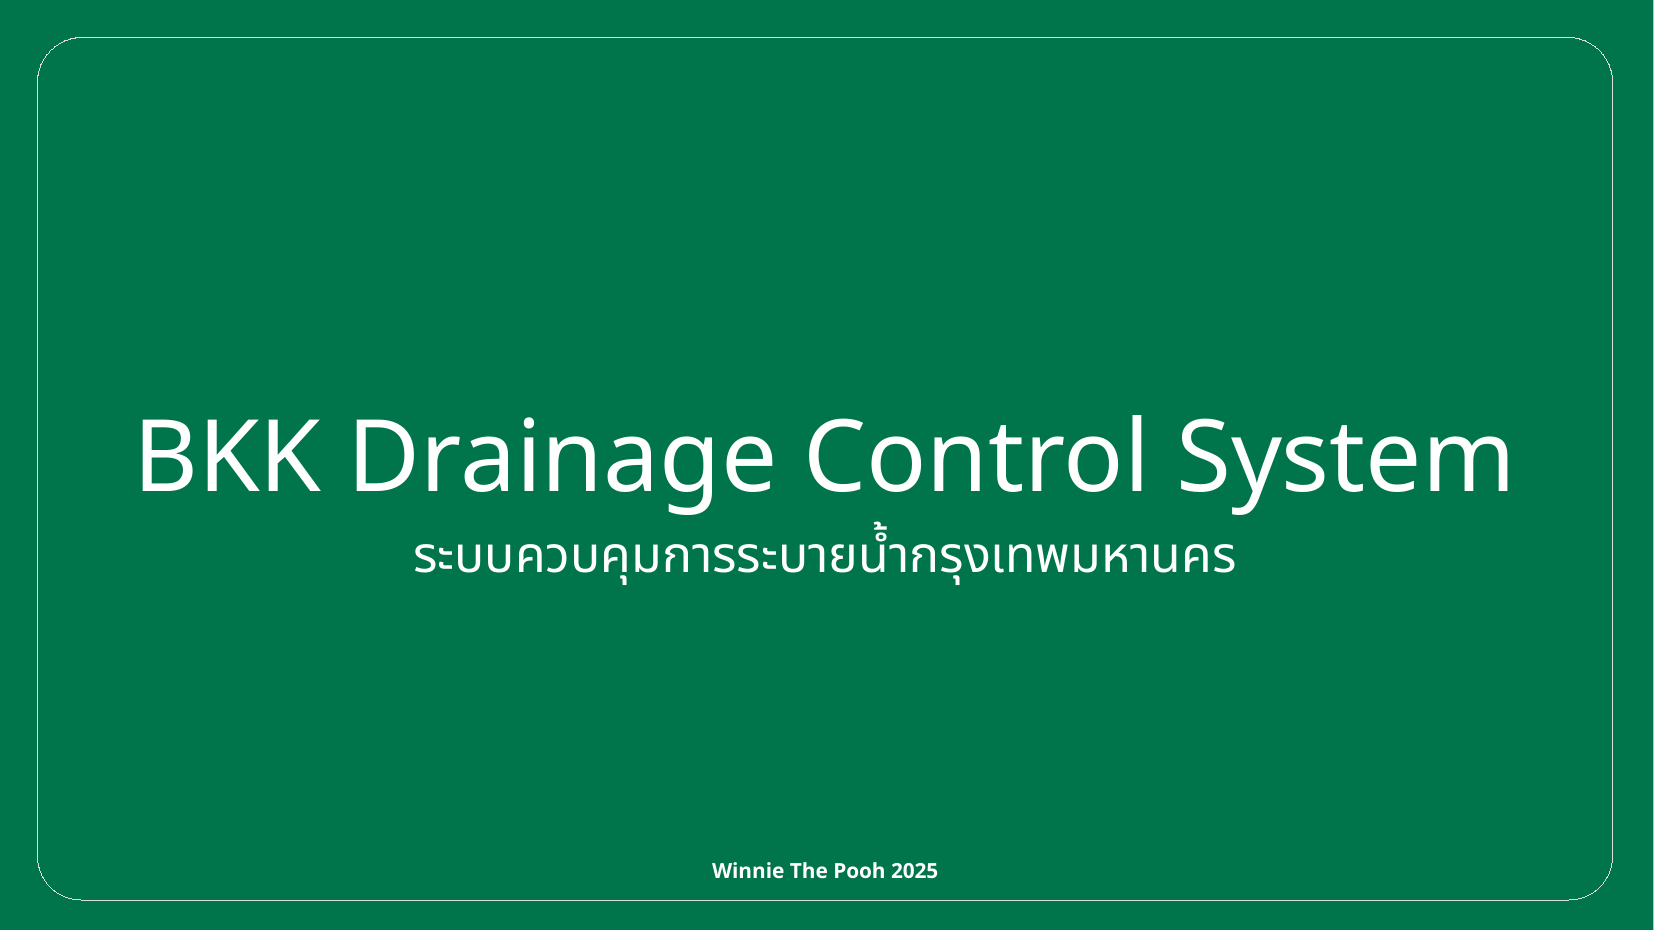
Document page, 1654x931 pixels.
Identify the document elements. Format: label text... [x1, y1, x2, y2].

title ระบบควบคุมการระบายน้ำกรุงเทพมหานคร [38, 531, 1612, 601]
title Winnie The Pooh 2025 [37, 845, 1613, 896]
title BKK Drainage Control System [38, 375, 1612, 531]
